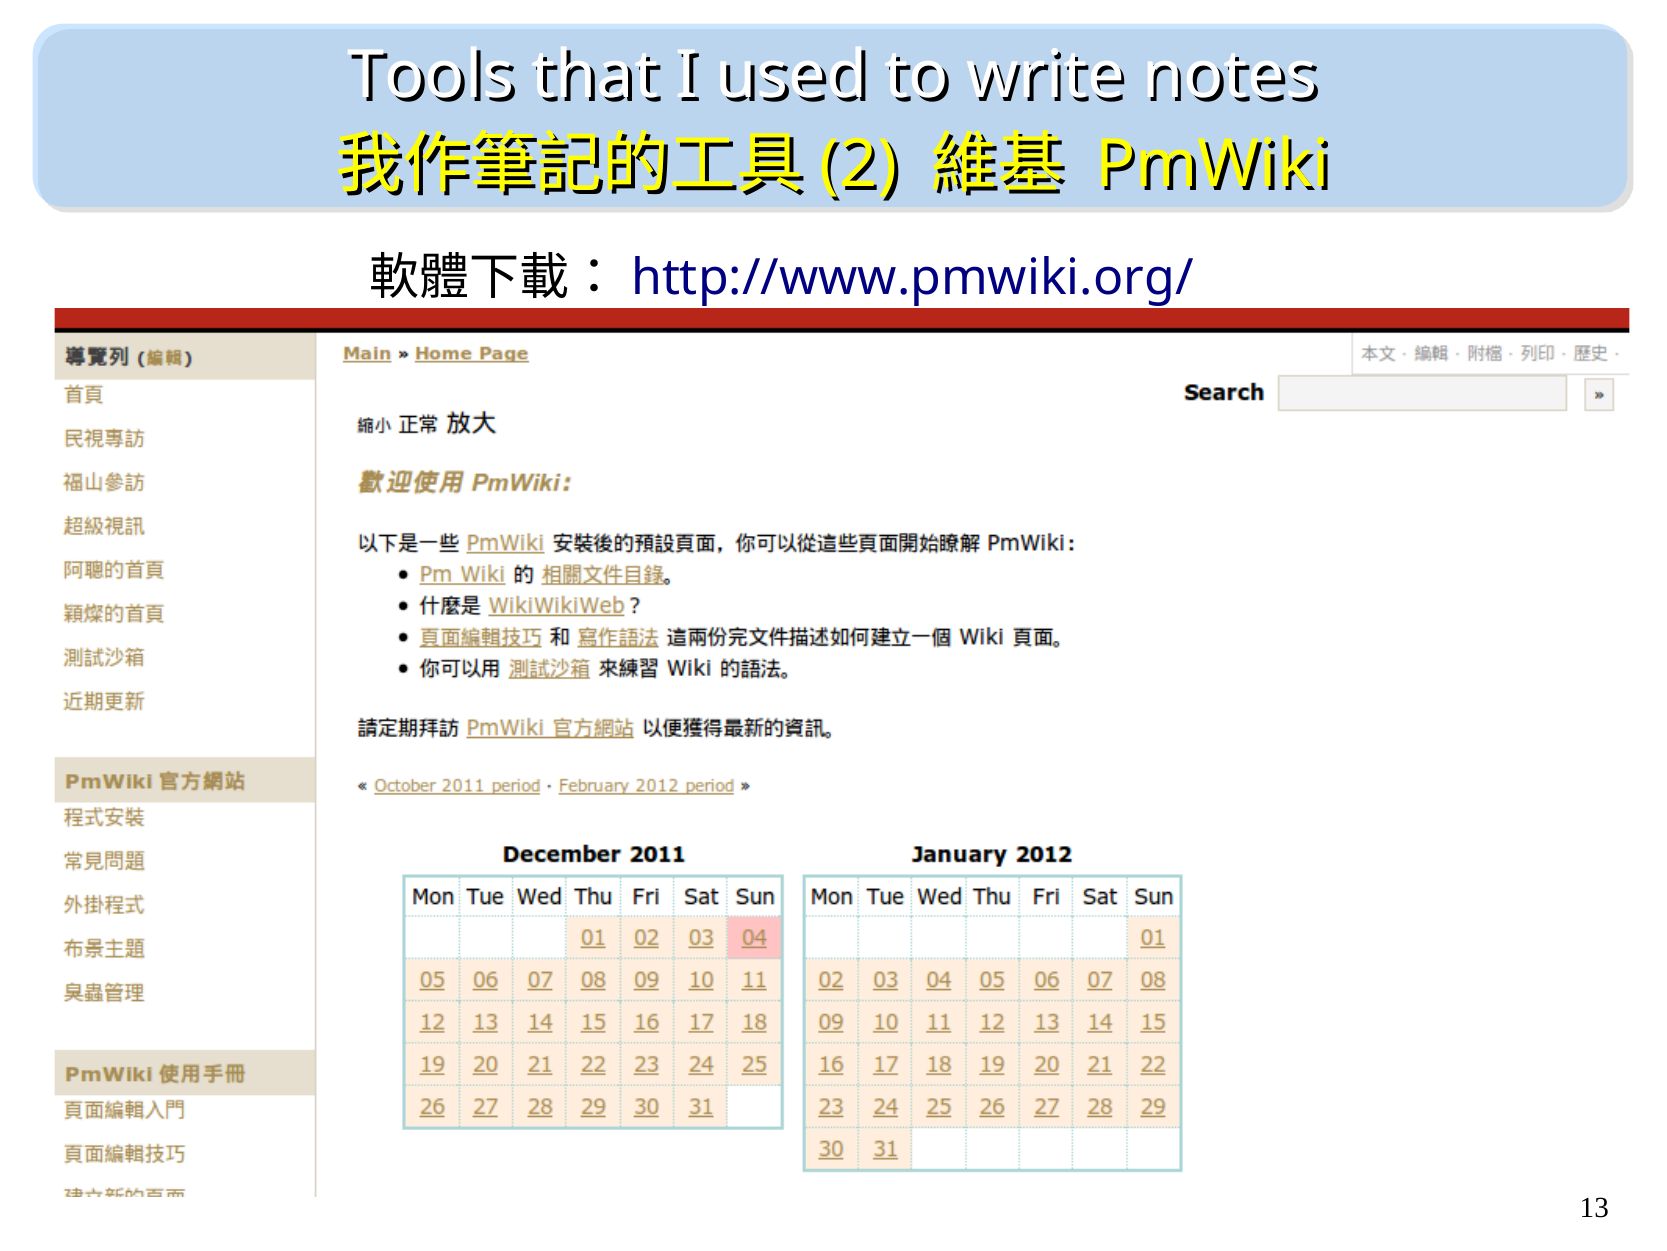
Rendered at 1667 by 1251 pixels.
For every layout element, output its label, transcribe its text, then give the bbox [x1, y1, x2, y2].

title Tools that I used to write notes 我作筆記的工具(2) 維基 PmWiki [125, 21, 1542, 201]
picture [54, 308, 1630, 1197]
text_box [32, 23, 1628, 207]
text_box 軟體下載：http://www.pmwiki.org/ [354, 237, 1359, 308]
